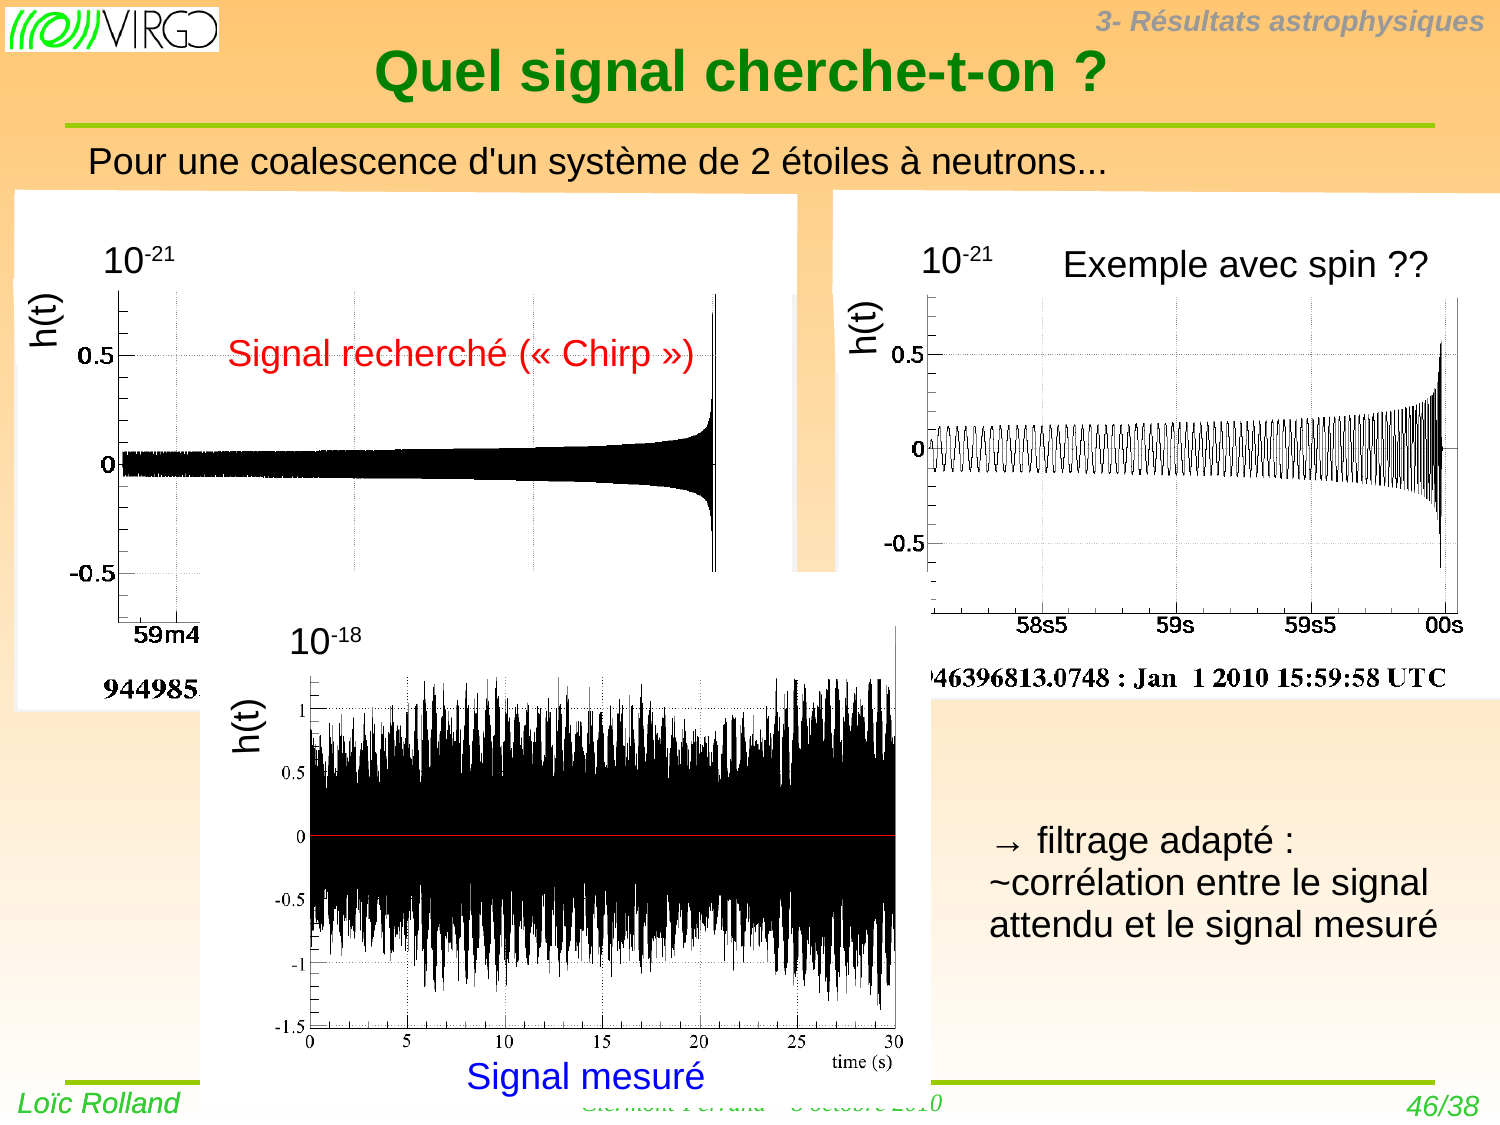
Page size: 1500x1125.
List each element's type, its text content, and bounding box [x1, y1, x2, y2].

text_box Signal recherché (« Chirp ») [212, 324, 711, 382]
text_box 10-21 [14, 189, 798, 295]
text_box h(t) [12, 278, 73, 365]
picture [14, 291, 1500, 1108]
text_box h(t) [215, 682, 276, 771]
text_box Pour une coalescence d'un système de 2 étoiles à neutrons... [73, 132, 1123, 190]
text_box Signal mesuré [451, 1048, 721, 1106]
text_box → filtrage adapté : ~corrélation entre le signal attendu et le signal mesuré [974, 812, 1468, 953]
picture [5, 7, 75, 52]
text_box 10-21 [832, 189, 1500, 298]
text_box 10-18 [200, 570, 896, 680]
title Quel signal cherche-t-on ? [75, 7, 1426, 135]
text_box h(t) [833, 295, 893, 373]
text_box 3- Résultats astrophysiques [1048, 0, 1500, 46]
text_box Exemple avec spin ?? [1048, 236, 1444, 294]
